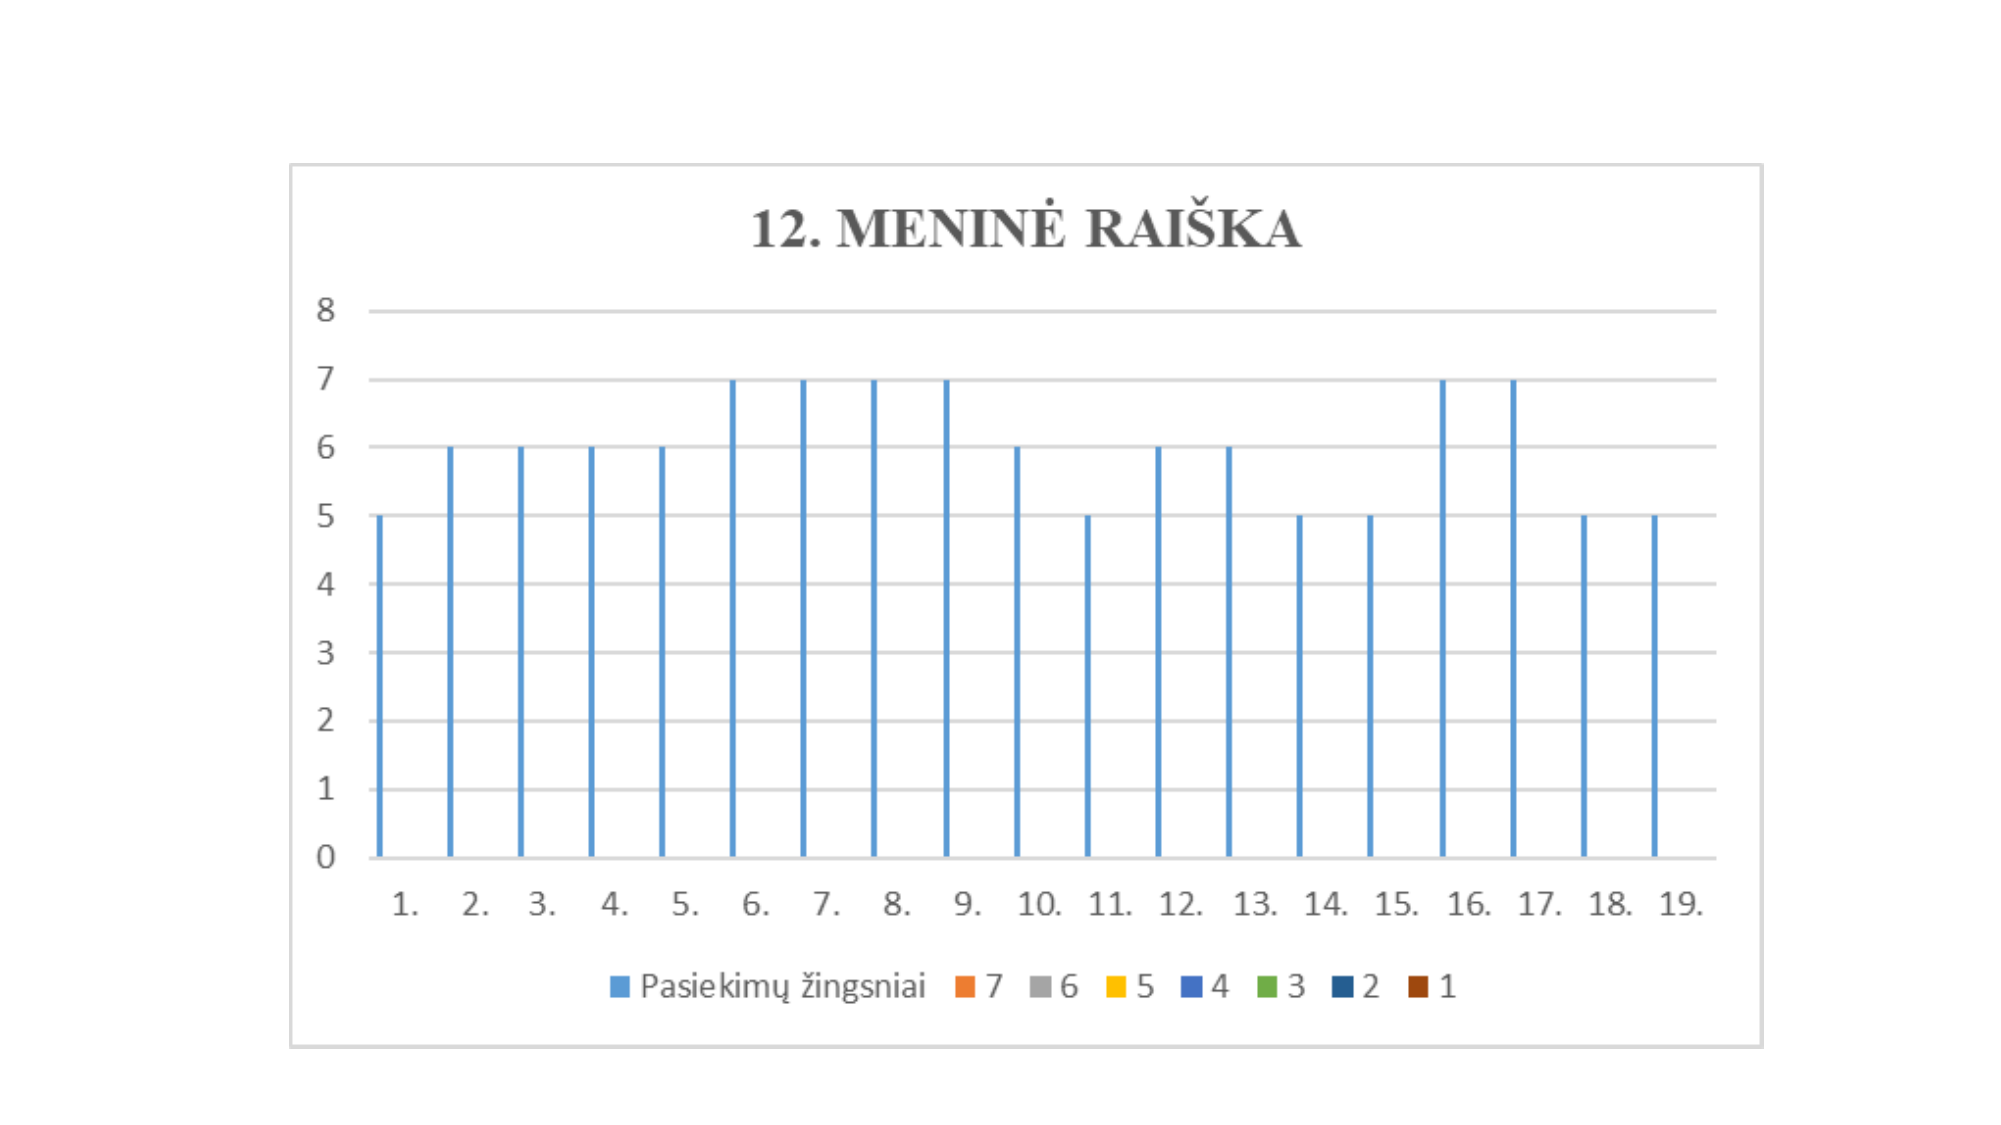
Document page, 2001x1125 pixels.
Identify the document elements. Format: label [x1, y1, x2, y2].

picture [289, 163, 1764, 1049]
